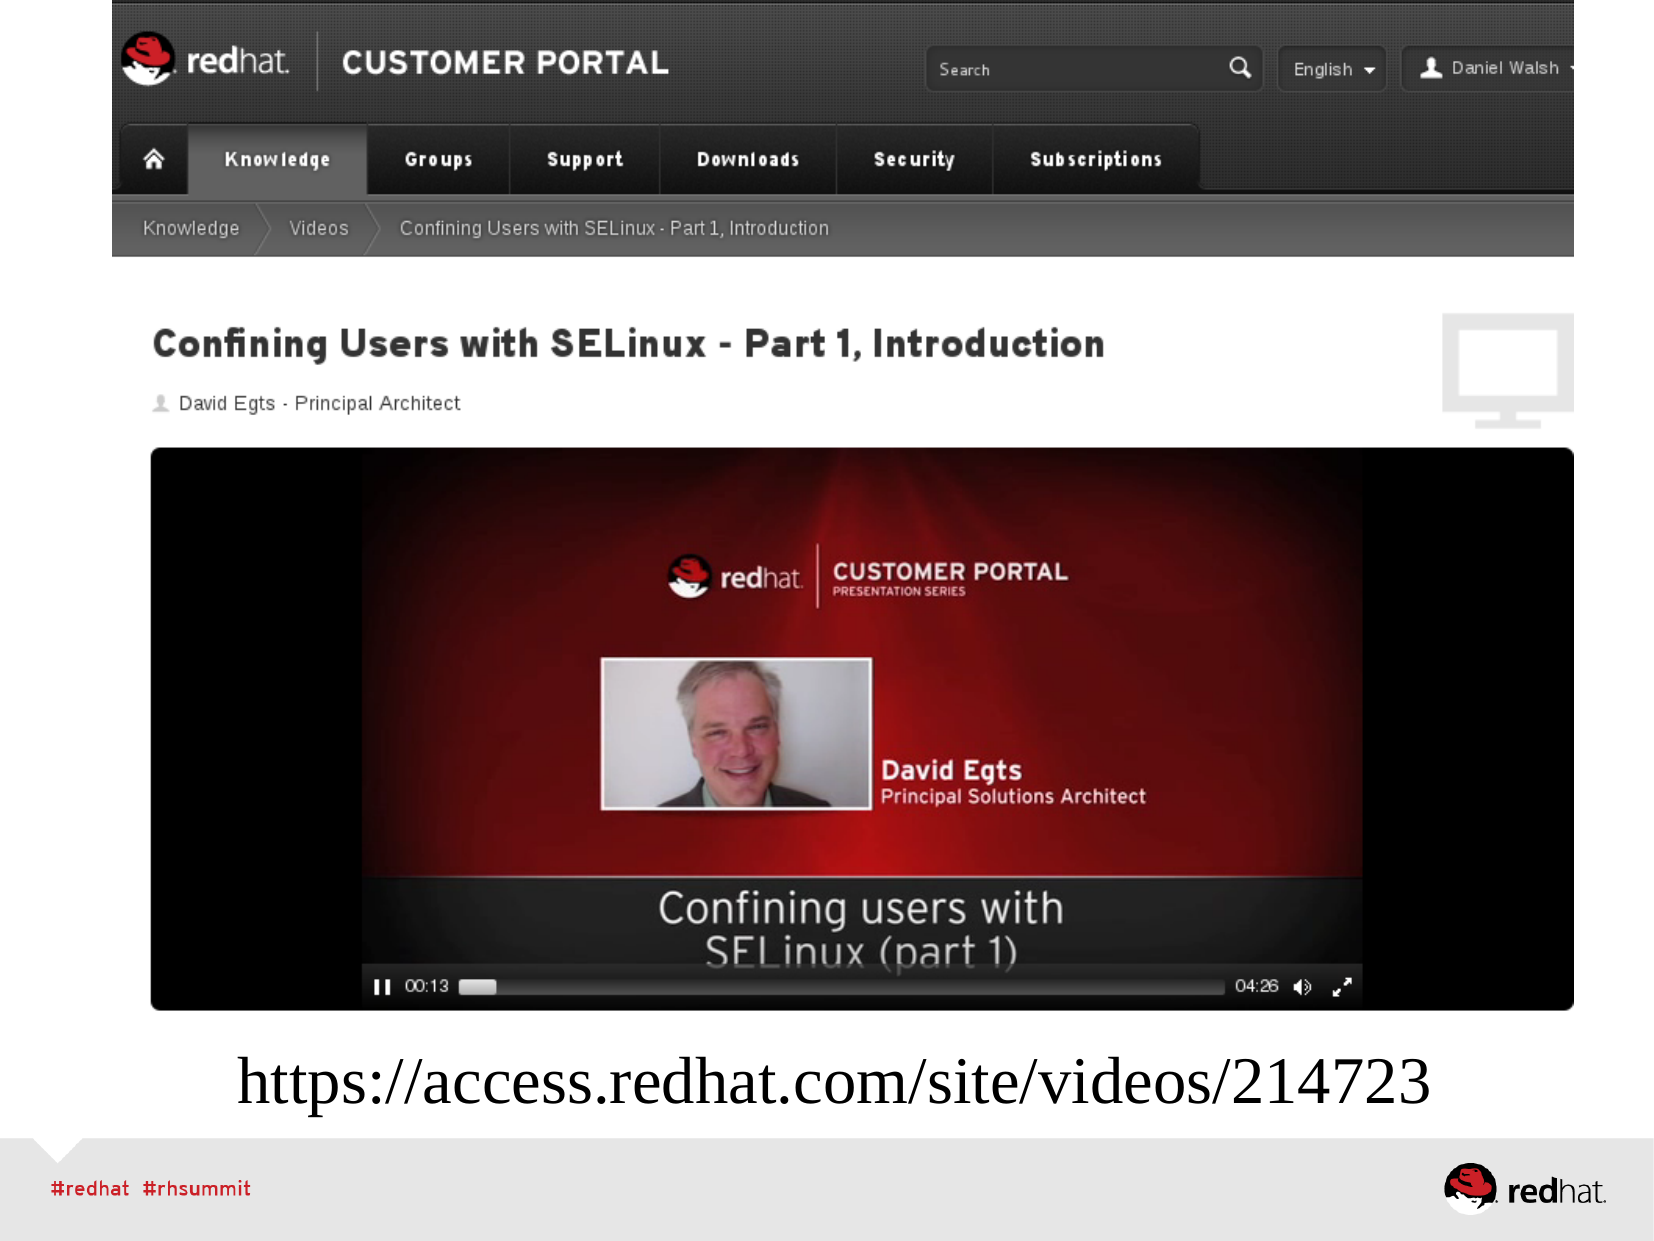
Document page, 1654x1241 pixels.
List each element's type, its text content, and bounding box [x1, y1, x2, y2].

picture [0, 0, 1654, 1241]
list https://access.redhat.com/site/videos/214723 [75, 1044, 1564, 1241]
